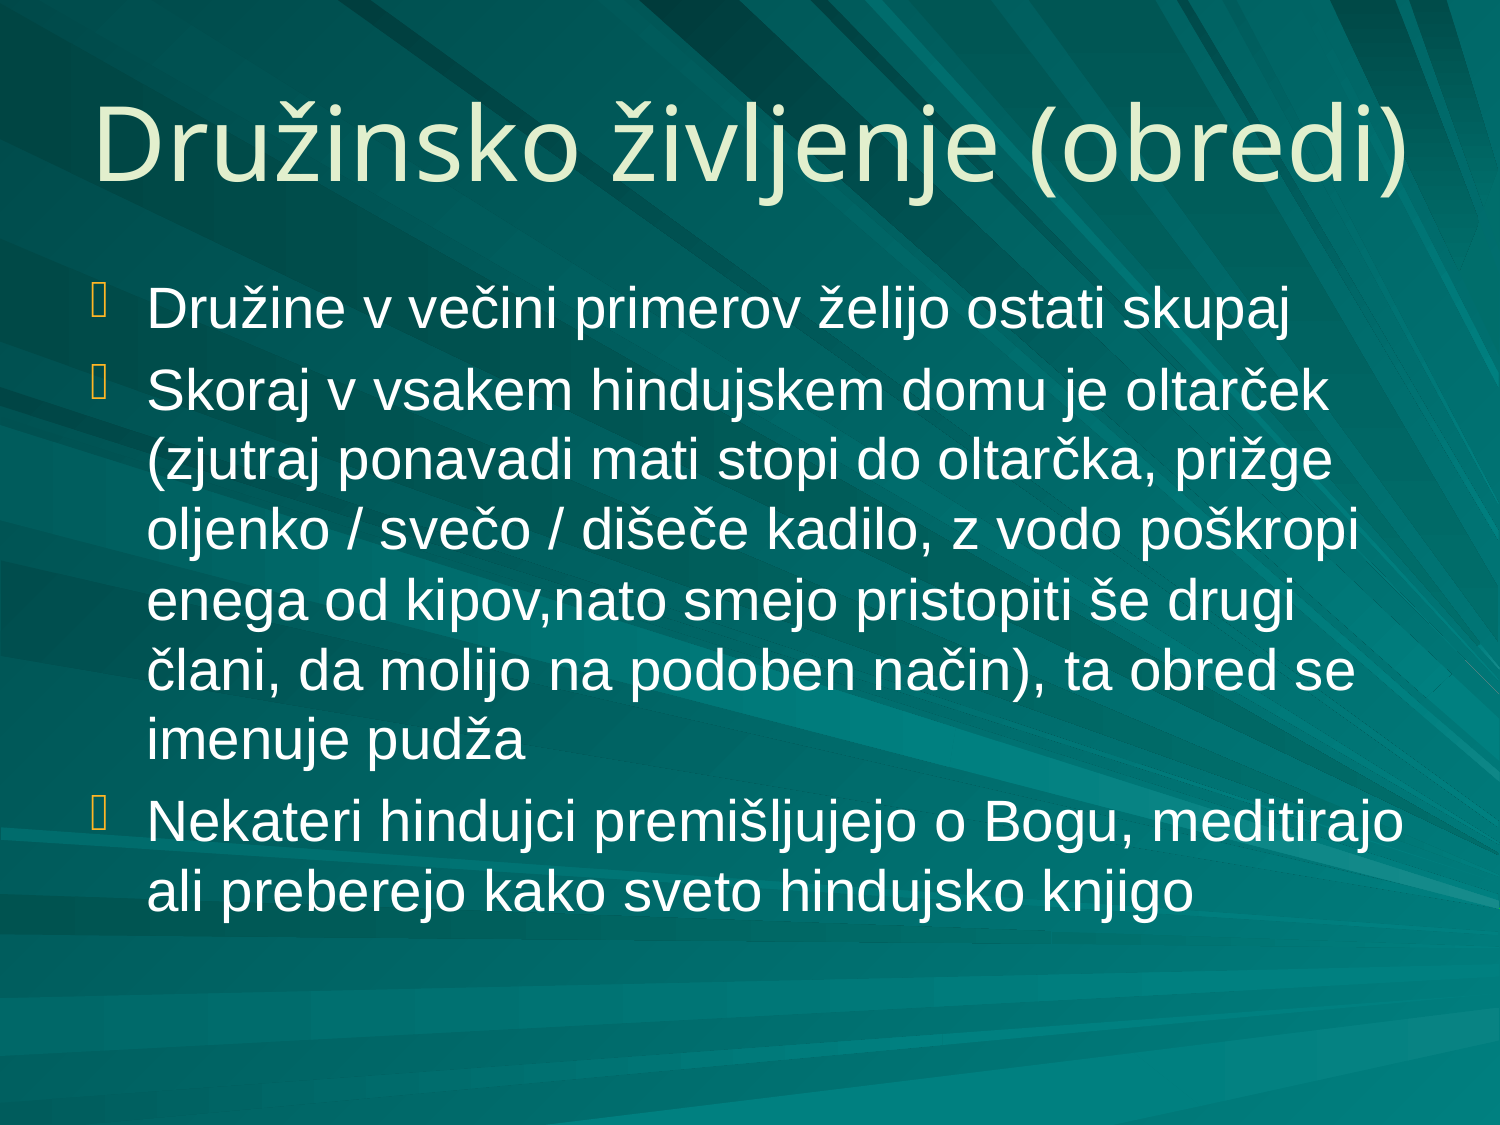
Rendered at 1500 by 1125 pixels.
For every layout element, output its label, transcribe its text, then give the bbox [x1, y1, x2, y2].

list Družine v večini primerov želijo ostati skupaj Skoraj v vsakem hindujskem domu je oltarček (zjutraj ponavadi mati stopi do oltarčka, prižge oljenko / svečo / dišeče kadilo, z vodo poškropi enega od kipov,nato smejo pristopiti še drugi člani, da molijo na podoben način), ta obred se imenuje pudža Nekateri hindujci premišljujejo o Bogu, meditirajo ali preberejo kako sveto hindujsko knjigo [75, 262, 1425, 1006]
title Družinsko življenje (obredi) [75, 45, 1425, 234]
